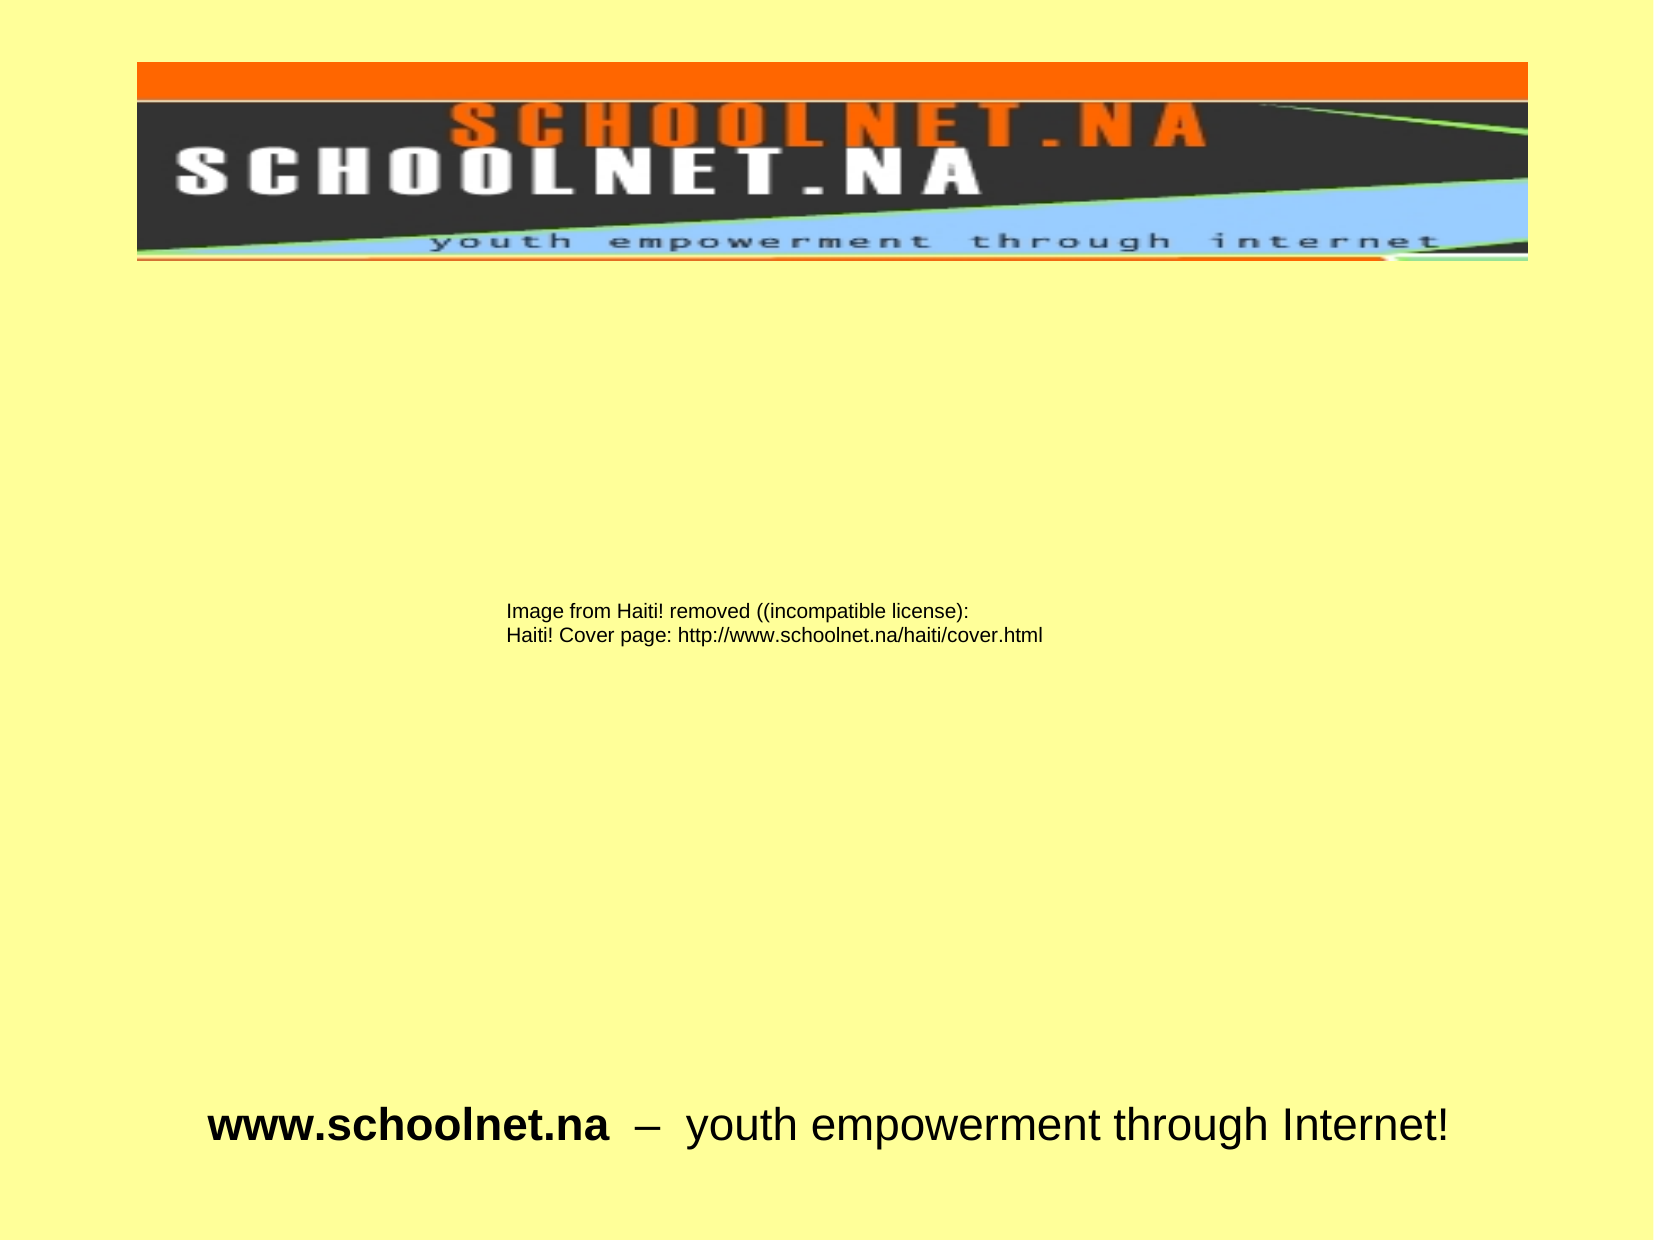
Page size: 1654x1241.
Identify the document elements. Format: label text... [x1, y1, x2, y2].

text_box Image from Haiti! removed ((incompatible license): Haiti! Cover page: http://www.schoolnet.na/haiti/cover.html [491, 592, 1182, 655]
picture [137, 62, 1528, 261]
text_box www.schoolnet.na – youth empowerment through Internet! [118, 1092, 1566, 1159]
